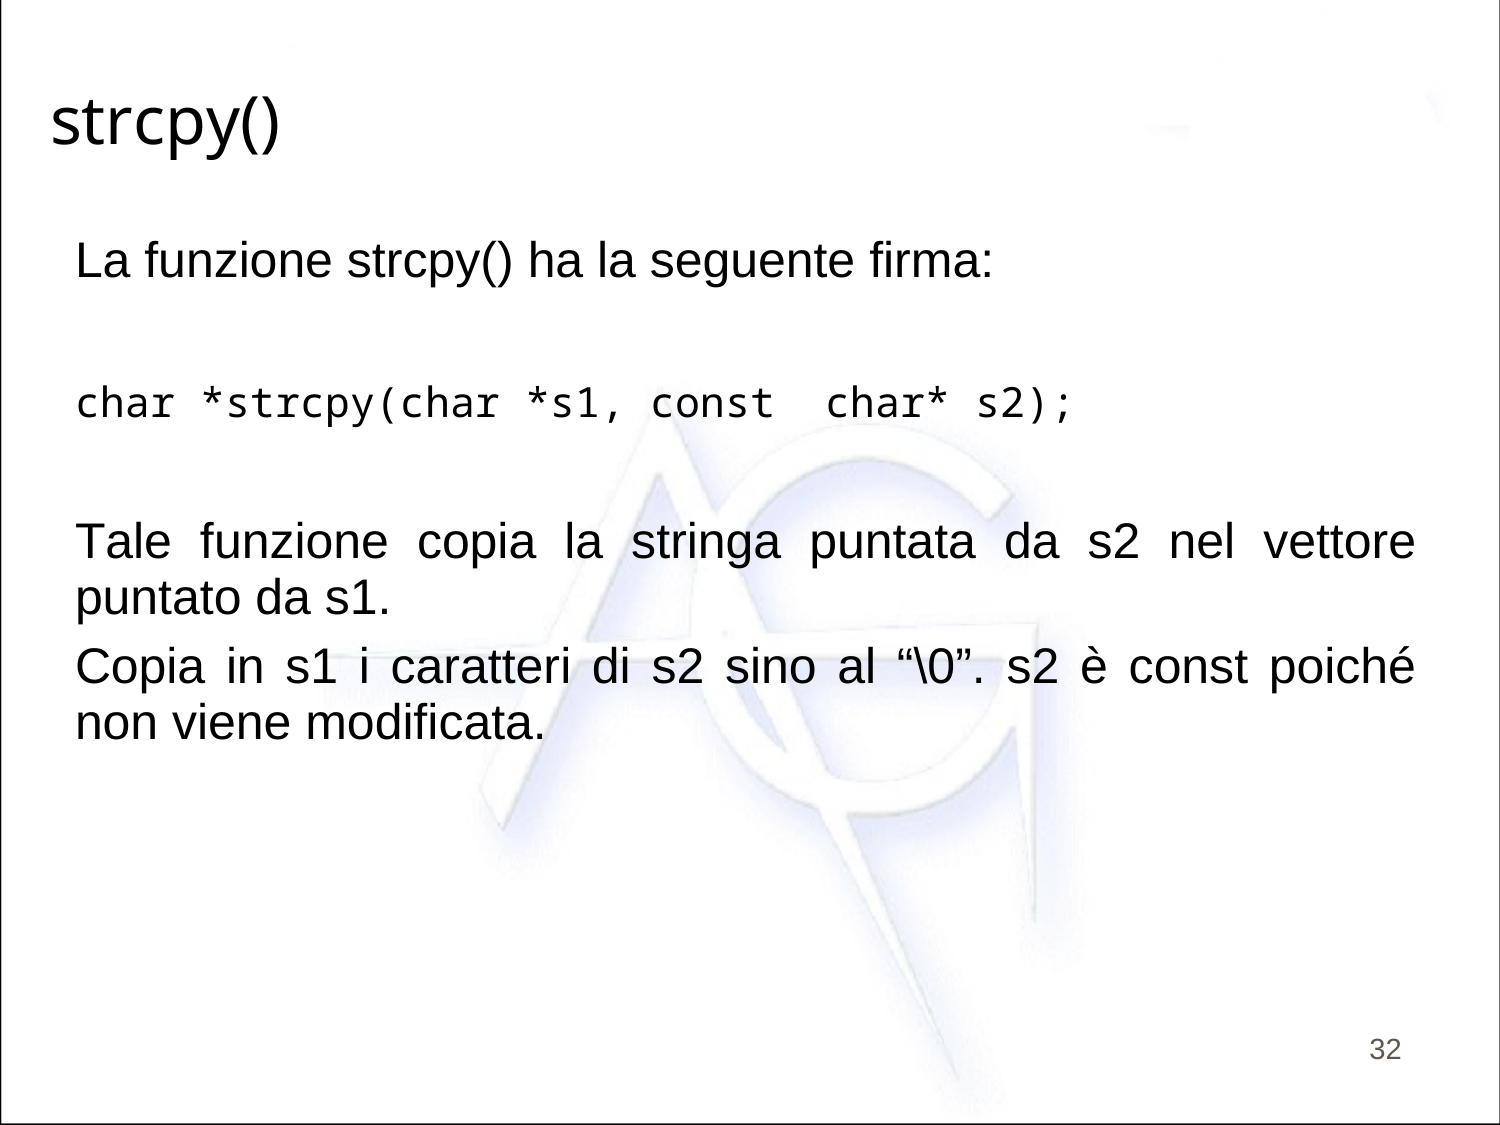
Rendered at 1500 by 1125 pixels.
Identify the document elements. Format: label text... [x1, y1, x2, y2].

title strcpy() [49, 7, 1438, 231]
picture [0, 0, 1500, 1125]
list La funzione strcpy() ha la seguente firma: char *strcpy(char *s1, const char* s2); Tale funzione copia la stringa puntata da s2 nel vettore puntato da s1. Copia in s1 i caratteri di s2 sino al “\0”. s2 è const poiché non viene modificata. [75, 232, 1417, 961]
